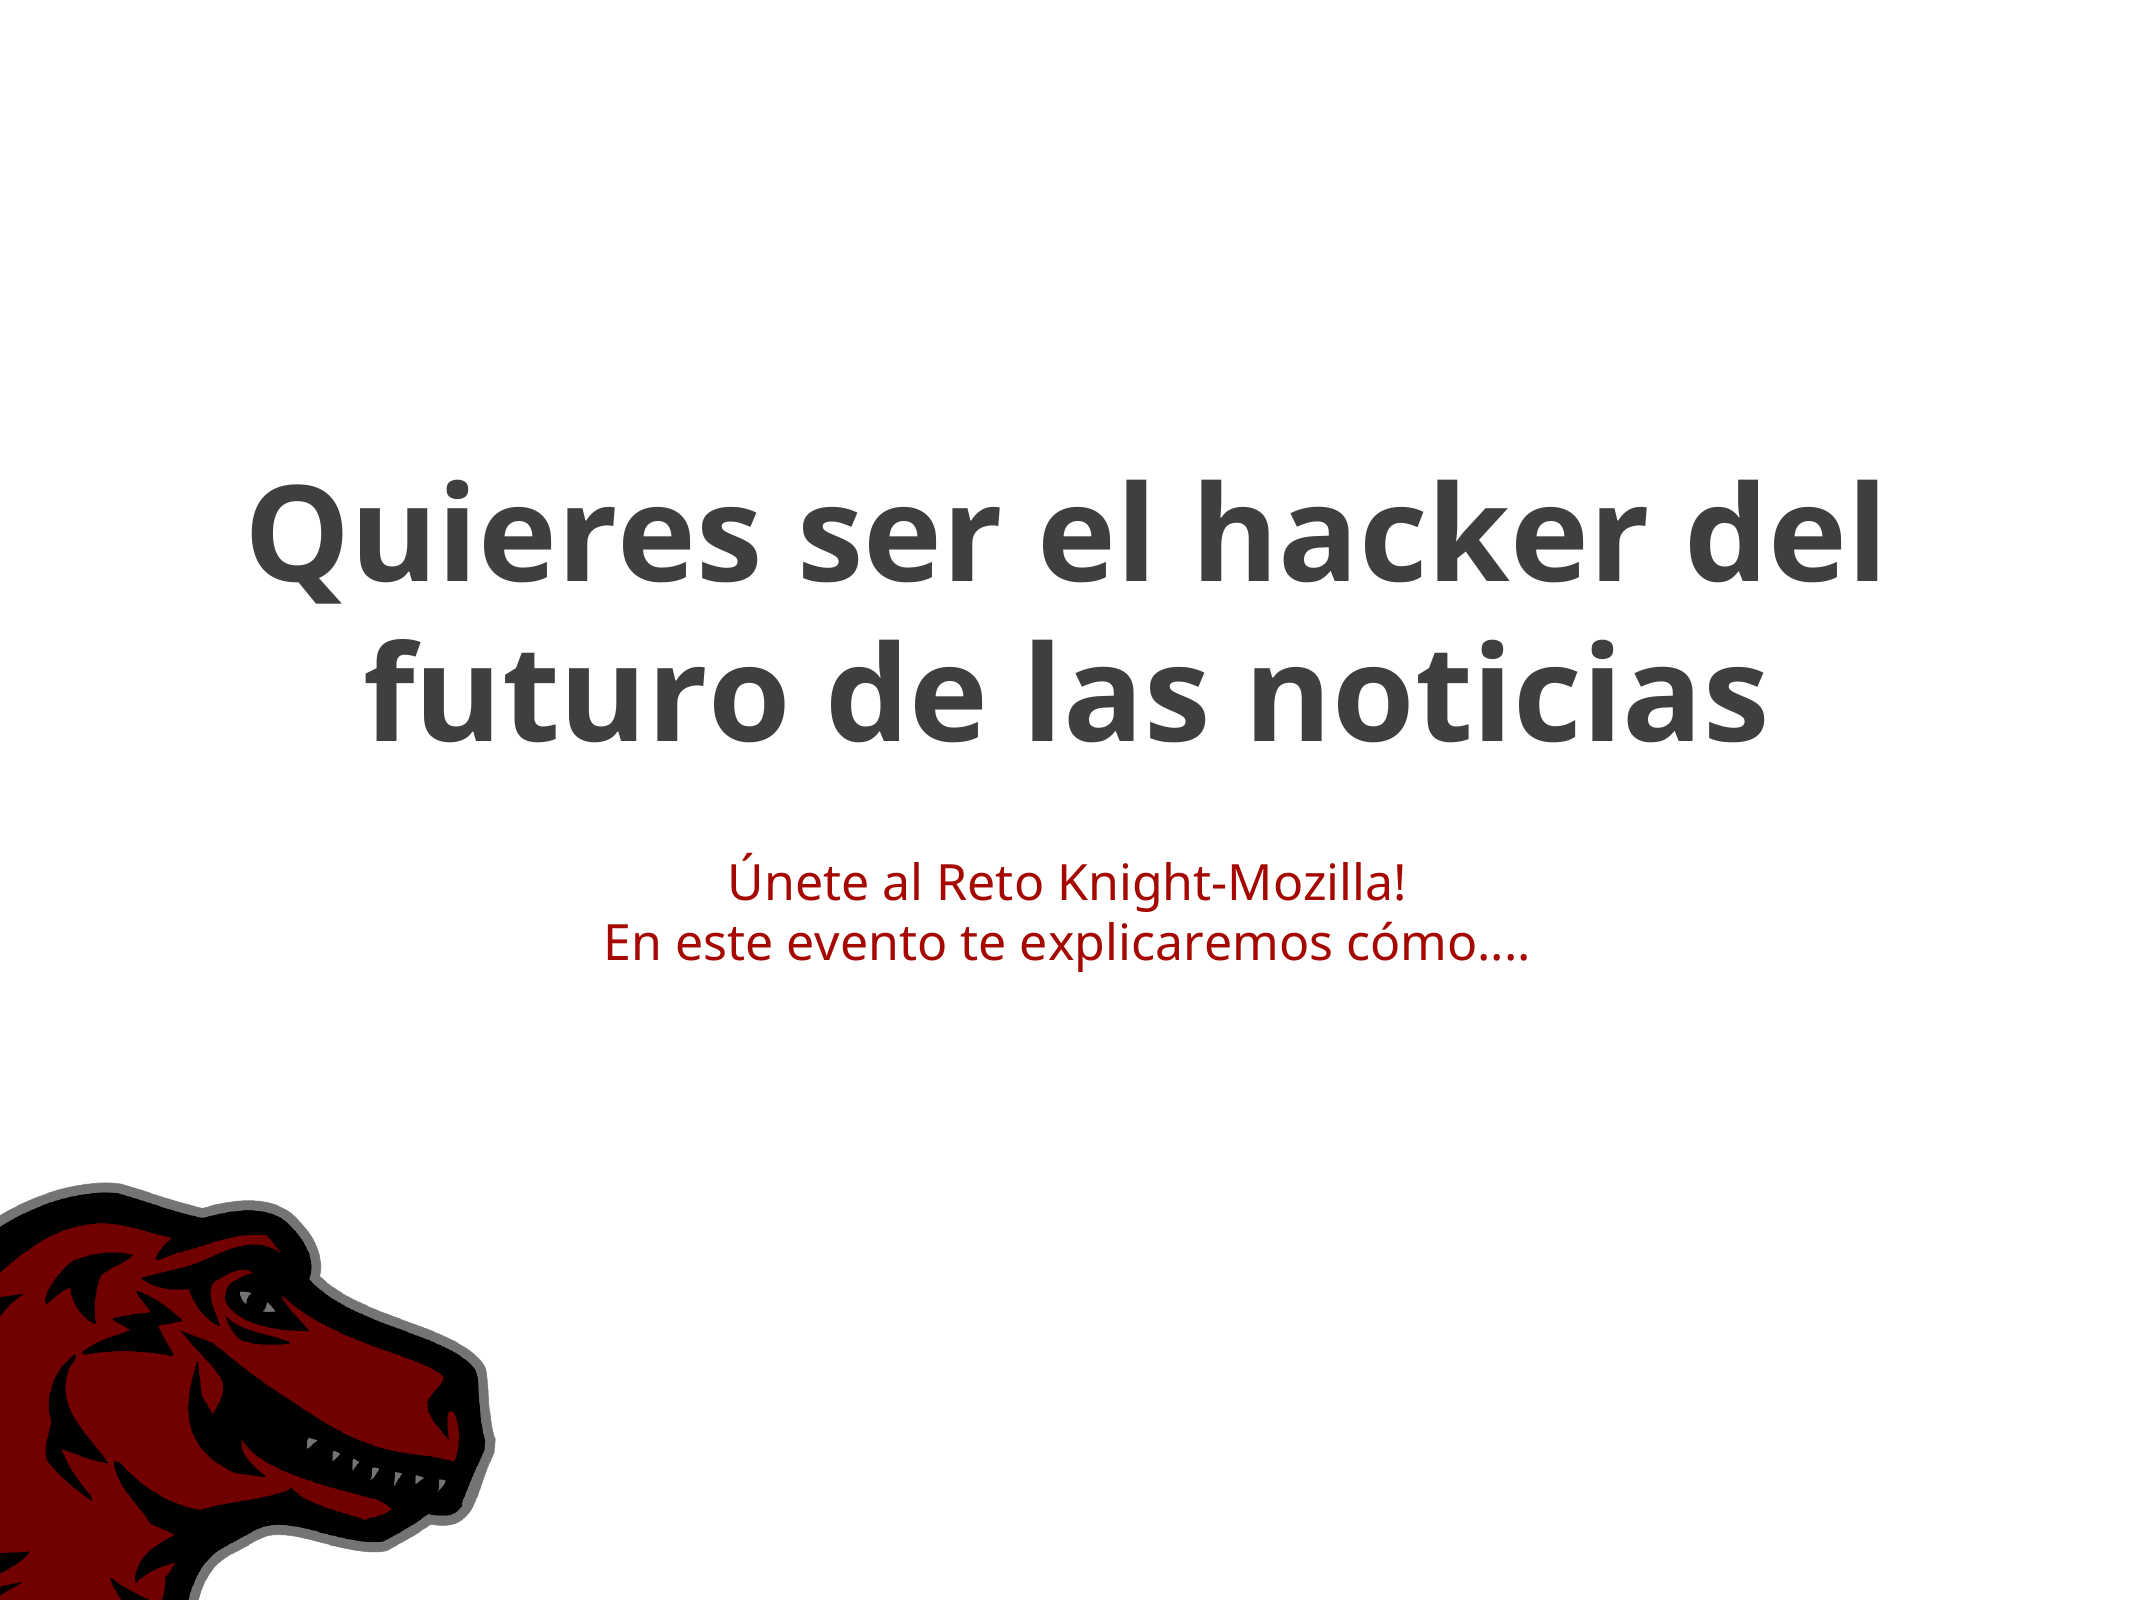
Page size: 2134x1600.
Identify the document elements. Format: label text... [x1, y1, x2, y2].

picture [0, 1181, 528, 1600]
title Quieres ser el hacker del futuro de las noticias [208, 235, 1925, 777]
list Únete al Reto Knight-Mozilla! En este evento te explicaremos cómo.... [208, 841, 1928, 1194]
